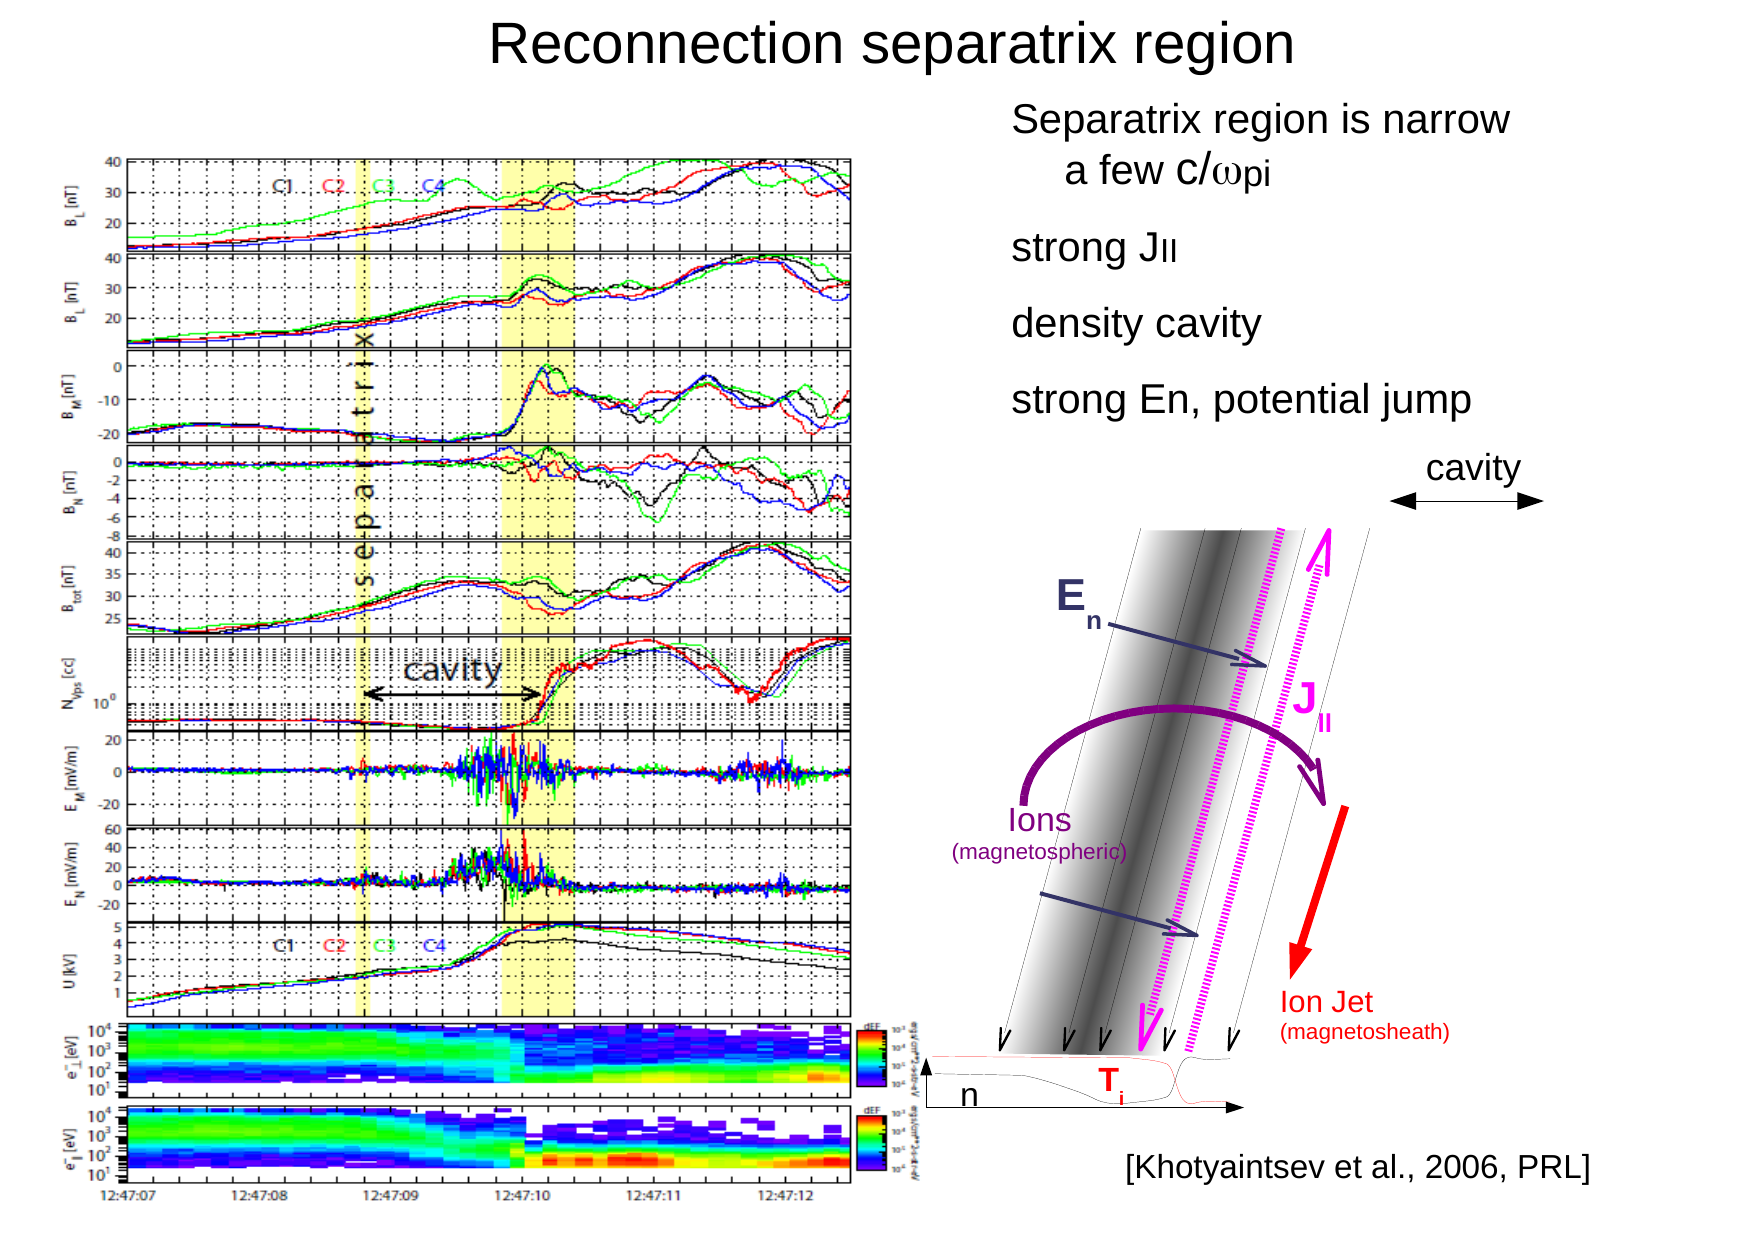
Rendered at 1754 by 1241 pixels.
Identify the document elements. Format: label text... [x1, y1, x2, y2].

text_box Reconnection separatrix region [473, 3, 1350, 84]
chart [0, 79, 1754, 1241]
text_box Separatrix region is narrow a few c/wpi strong JII density cavity strong En, potential jump [993, 96, 1666, 855]
text_box [Khotyaintsev et al., 2006, PRL] [1110, 1141, 1695, 1194]
